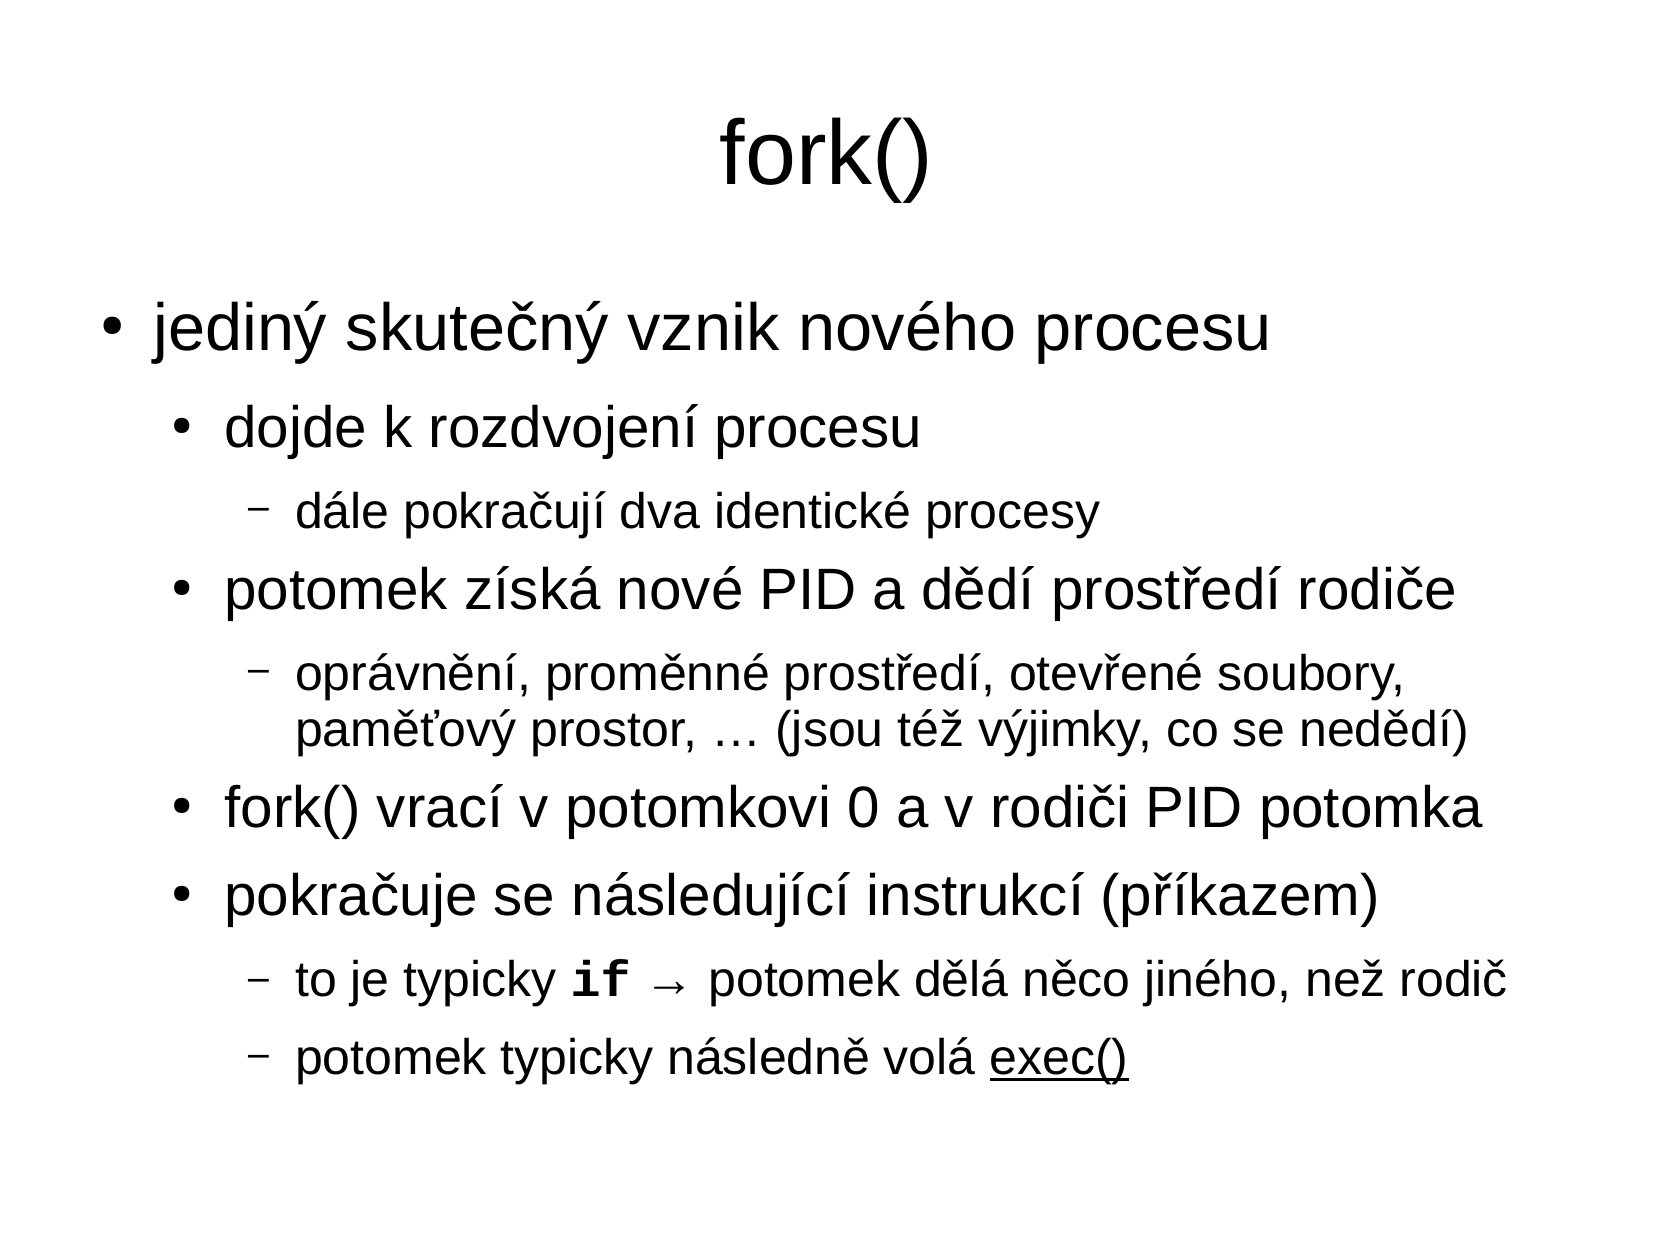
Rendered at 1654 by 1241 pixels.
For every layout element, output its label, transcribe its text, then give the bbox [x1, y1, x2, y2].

title fork() [82, 56, 1571, 250]
list jediný skutečný vznik nového procesu dojde k rozdvojení procesu dále pokračují dva identické procesy potomek získá nové PID a dědí prostředí rodiče oprávnění, proměnné prostředí, otevřené soubory, paměťový prostor, … (jsou též výjimky, co se nedědí) fork() vrací v potomkovi 0 a v rodiči PID potomka pokračuje se následující instrukcí (příkazem) to je typicky if → potomek dělá něco jiného, než rodič potomek typicky následně volá exec() [82, 290, 1571, 1094]
